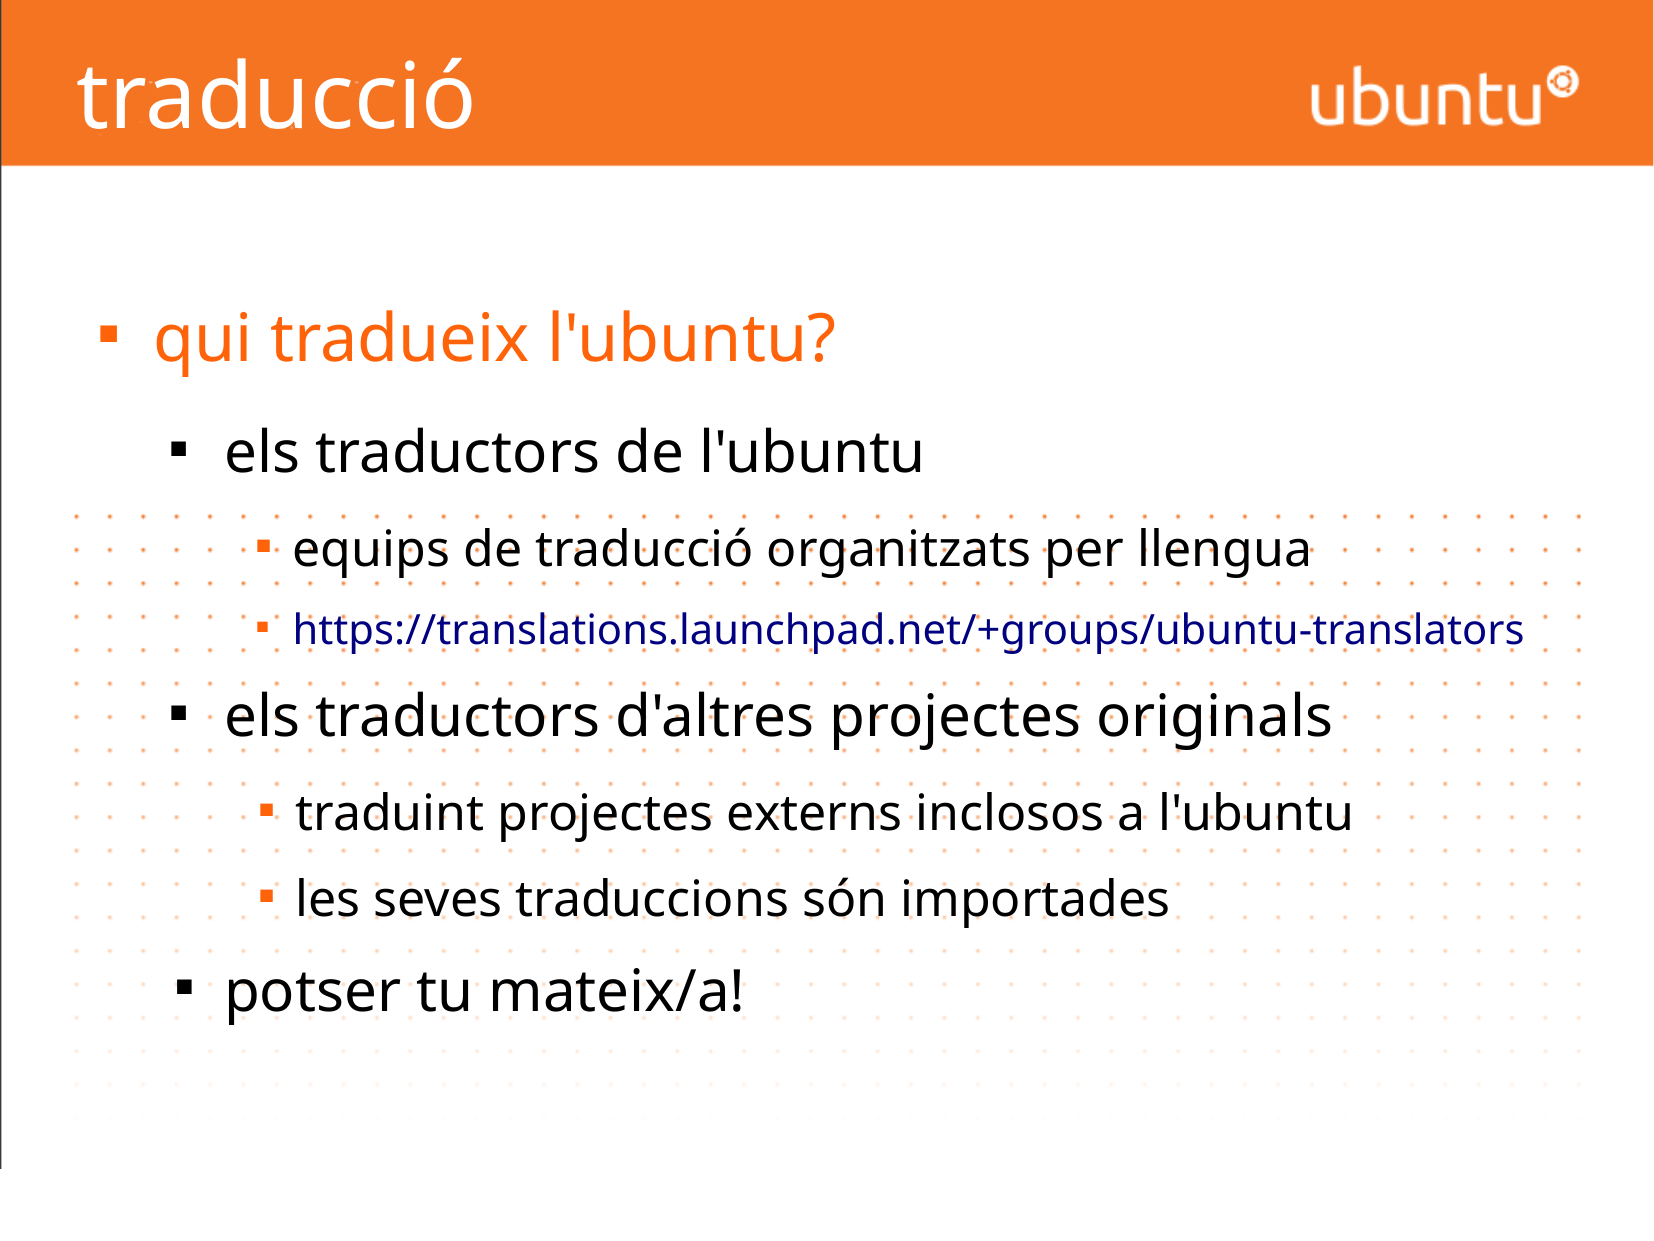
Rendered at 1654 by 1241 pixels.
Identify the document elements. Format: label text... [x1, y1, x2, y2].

title traducció [76, 29, 1565, 158]
picture [0, 0, 1654, 1169]
list qui tradueix l'ubuntu? els traductors de l'ubuntu equips de traducció organitzats per llengua https://translations.launchpad.net/+groups/ubuntu-translators els traductors d'altres projectes originals traduint projectes externs inclosos a l'ubuntu les seves traduccions són importades potser tu mateix/a! [82, 290, 1571, 1109]
